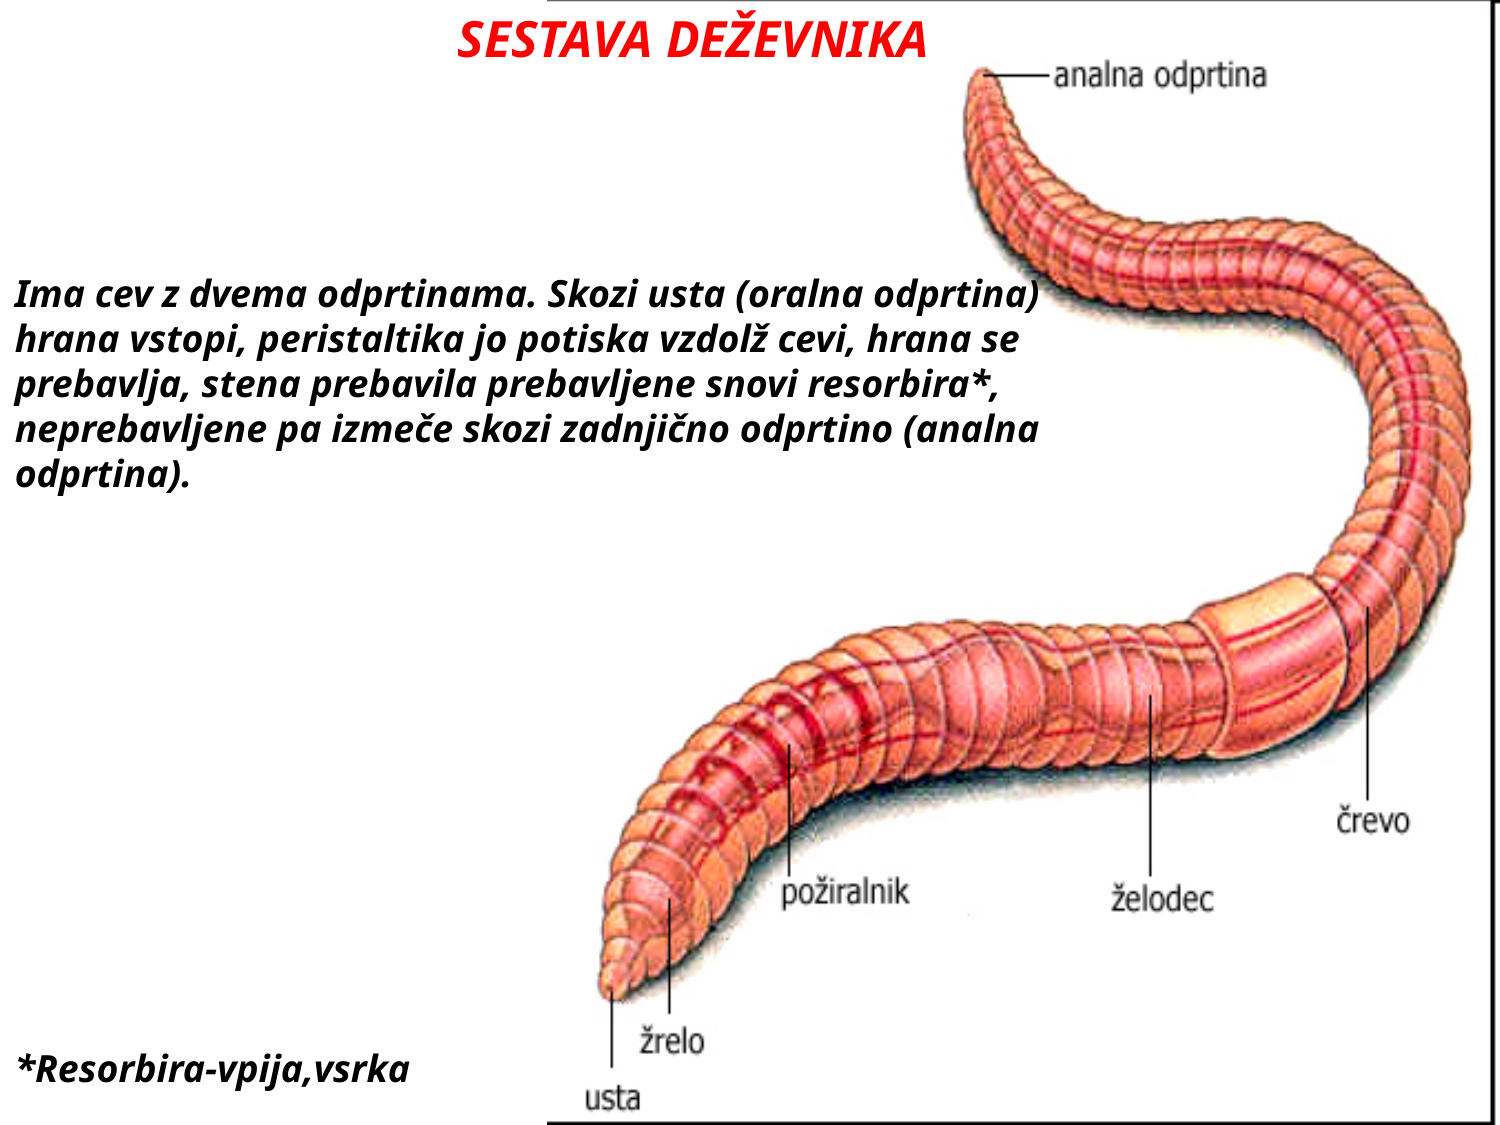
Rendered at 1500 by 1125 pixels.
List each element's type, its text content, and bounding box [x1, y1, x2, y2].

text_box *Resorbira-vpija,vsrka [0, 1037, 500, 1098]
text_box Ima cev z dvema odprtinama. Skozi usta (oralna odprtina) hrana vstopi, peristaltika jo potiska vzdolž cevi, hrana se prebavlja, stena prebavila prebavljene snovi resorbira*, neprebavljene pa izmeče skozi zadnjično odprtino (analna odprtina). [0, 262, 1097, 503]
picture [547, 0, 1500, 1125]
text_box SESTAVA DEŽEVNIKA [287, 0, 1100, 75]
